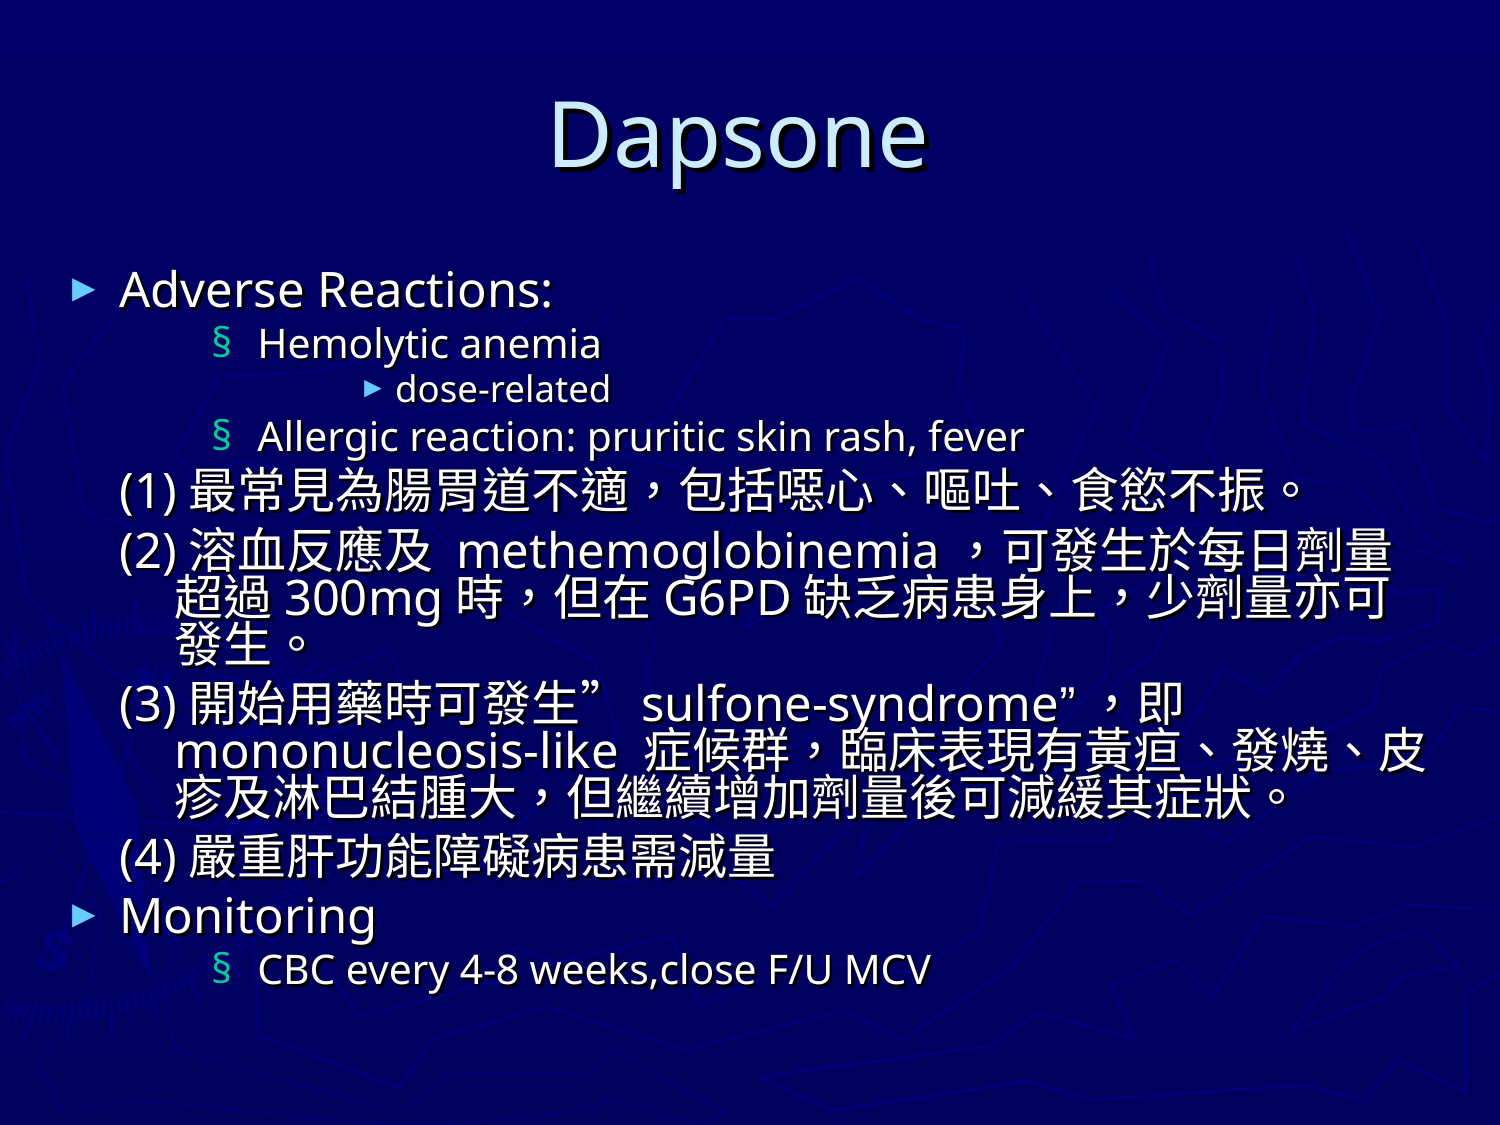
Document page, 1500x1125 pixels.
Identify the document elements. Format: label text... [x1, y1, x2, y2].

title Dapsone [49, 37, 1451, 225]
list Adverse Reactions: Hemolytic anemia dose-related Allergic reaction: pruritic skin rash, fever (1)最常見為腸胃道不適，包括噁心、嘔吐、食慾不振。 (2)溶血反應及 methemoglobinemia，可發生於每日劑量超過300mg時，但在G6PD缺乏病患身上，少劑量亦可發生。 (3)開始用藥時可發生”sulfone-syndrome”，即 mononucleosis-like 症候群，臨床表現有黃疸、發燒、皮疹及淋巴結腫大，但繼續增加劑量後可減緩其症狀。 (4)嚴重肝功能障礙病患需減量 Monitoring CBC every 4-8 weeks,close F/U MCV [49, 262, 1451, 1001]
